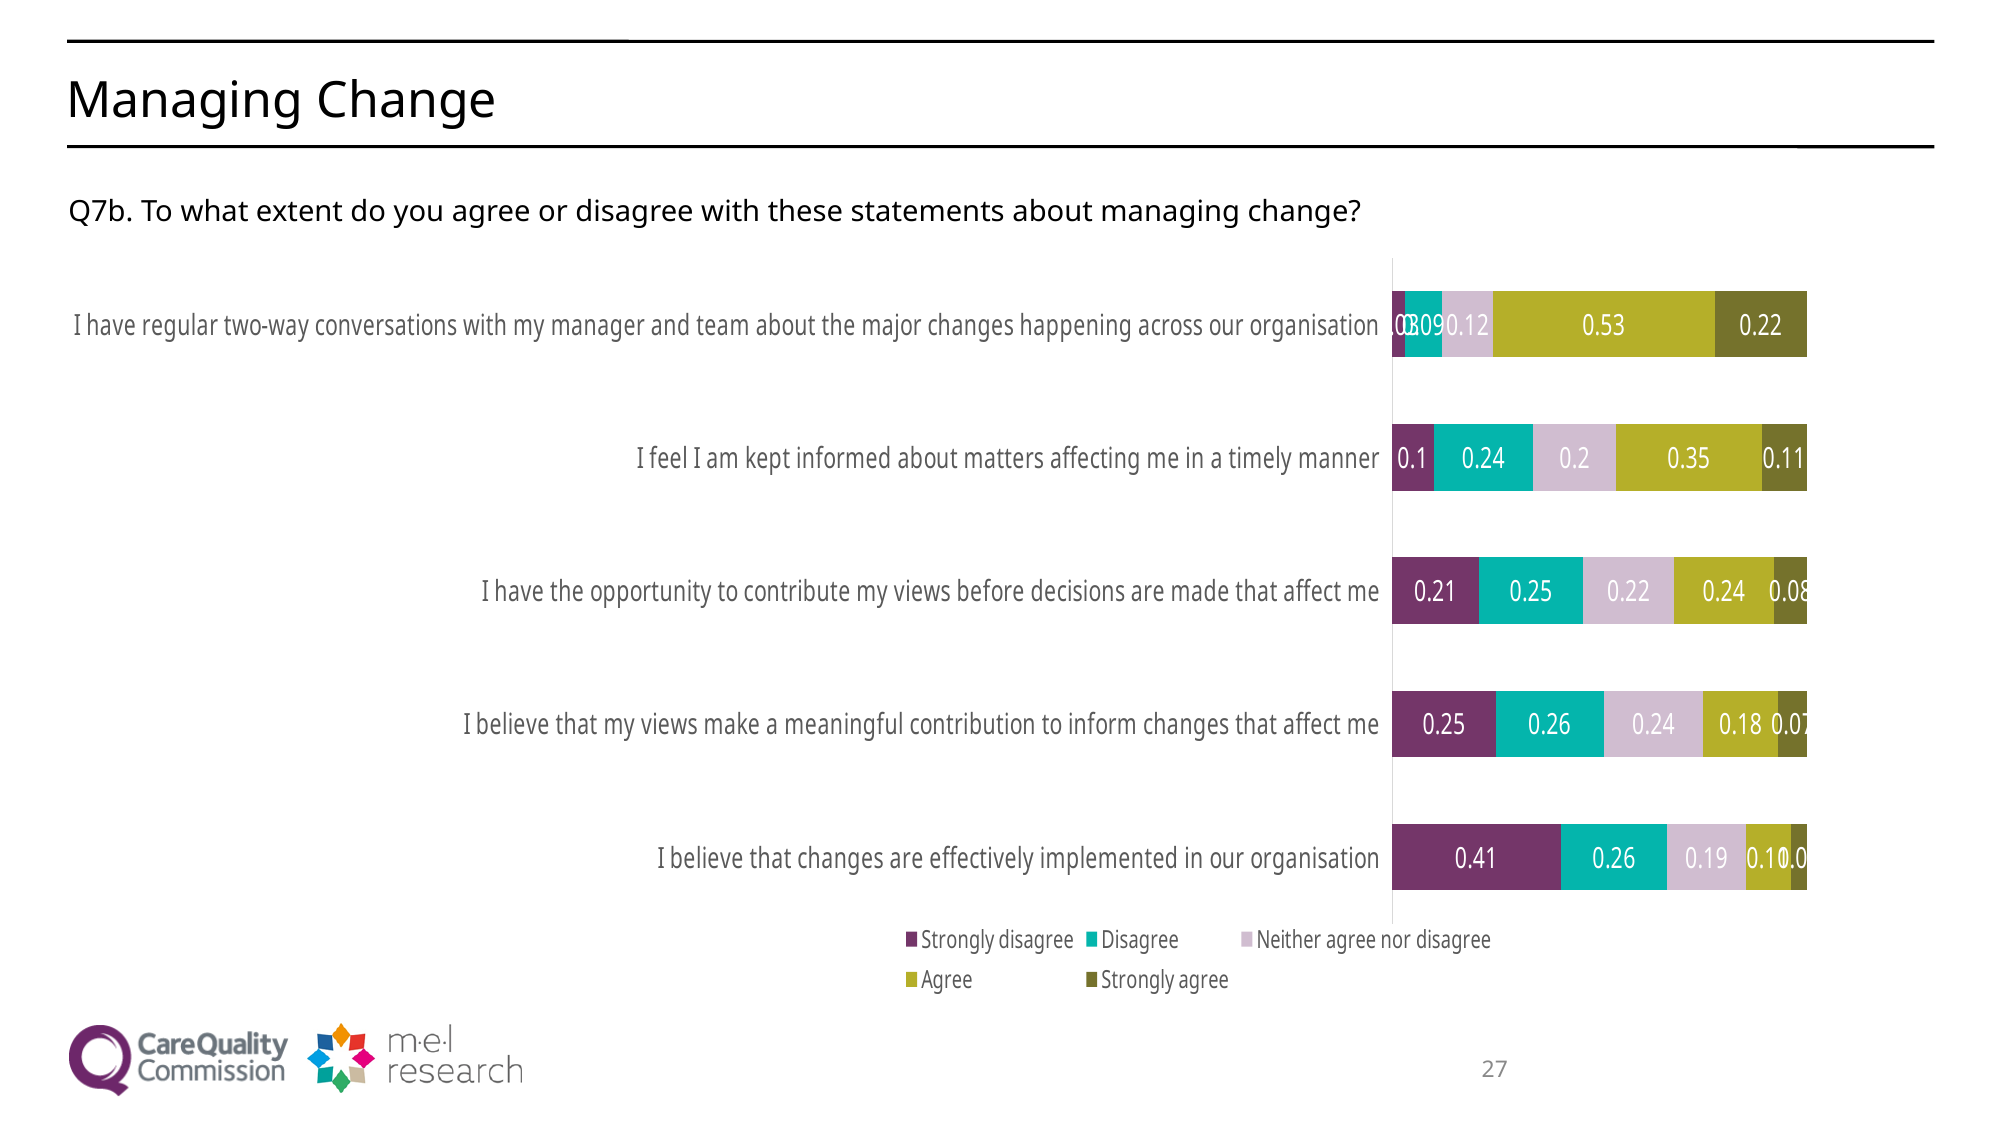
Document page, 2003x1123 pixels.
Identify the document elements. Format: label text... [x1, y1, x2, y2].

slide_number 27 [1466, 1039, 1934, 1100]
title Managing Change [65, 48, 1934, 136]
text_box Q7b. To what extent do you agree or disagree with these statements about managing change? [68, 184, 1769, 227]
chart [73, 218, 1846, 1003]
picture [67, 1023, 291, 1099]
picture [307, 1023, 522, 1093]
